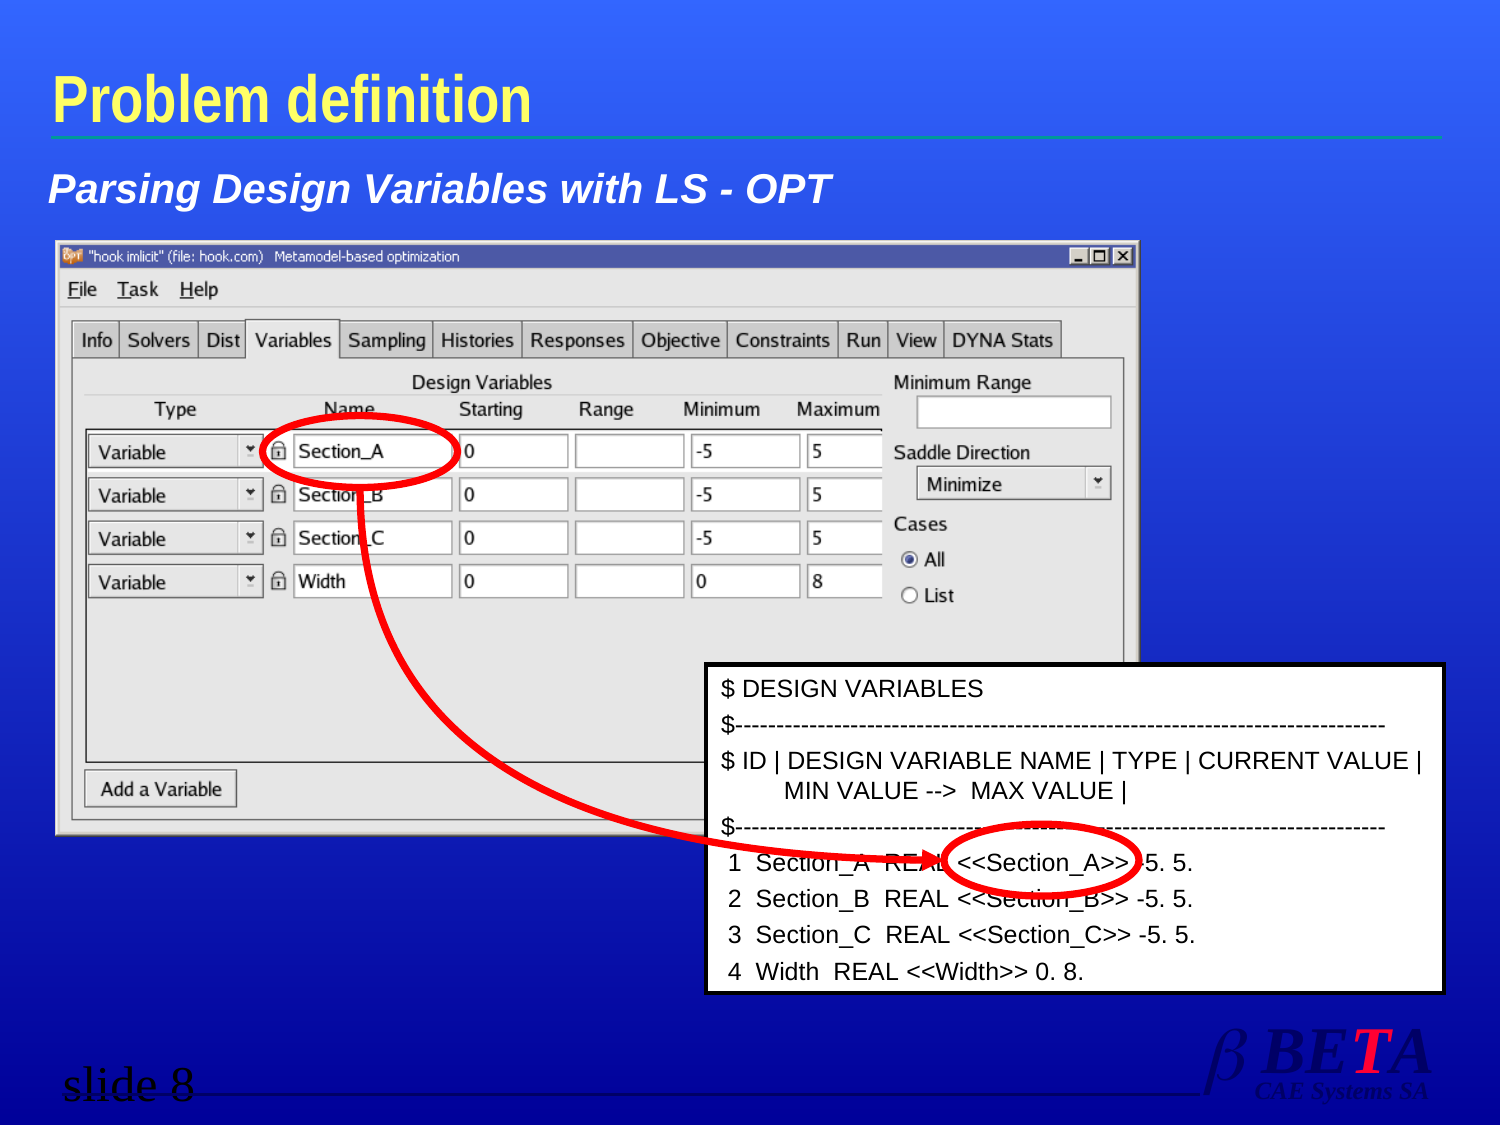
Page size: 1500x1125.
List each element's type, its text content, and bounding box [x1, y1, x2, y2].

text_box $ DESIGN VARIABLES $------------------------------------------------------------------------------- $ ID | DESIGN VARIABLE NAME | TYPE | CURRENT VALUE | MIN VALUE --> MAX VALUE | $------------------------------------------------------------------------------- 1 Section_A REAL <<Section_A>> -5. 5. 2 Section_B REAL <<Section_B>> -5. 5. 3 Section_C REAL <<Section_C>> -5. 5. 4 Width REAL <<Width>> 0. 8. [706, 664, 1444, 993]
picture [267, 420, 453, 483]
picture [55, 240, 1141, 837]
text_box Parsing Design Variables with LS - OPT [33, 154, 1107, 221]
title Problem definition [37, 48, 1450, 144]
text_box $ DESIGN VARIABLES $------------------------------------------------------------------------------- $ ID | DESIGN VARIABLE NAME | TYPE | CURRENT VALUE | MIN VALUE --> MAX VALUE | $------------------------------------------------------------------------------- 1 Section_A REAL <<Section_A>> -5. 5. 2 Section_B REAL <<Section_B>> -5. 5. 3 Section_C REAL <<Section_C>> -5. 5. 4 Width REAL <<Width>> 0. 8. [948, 828, 1135, 892]
